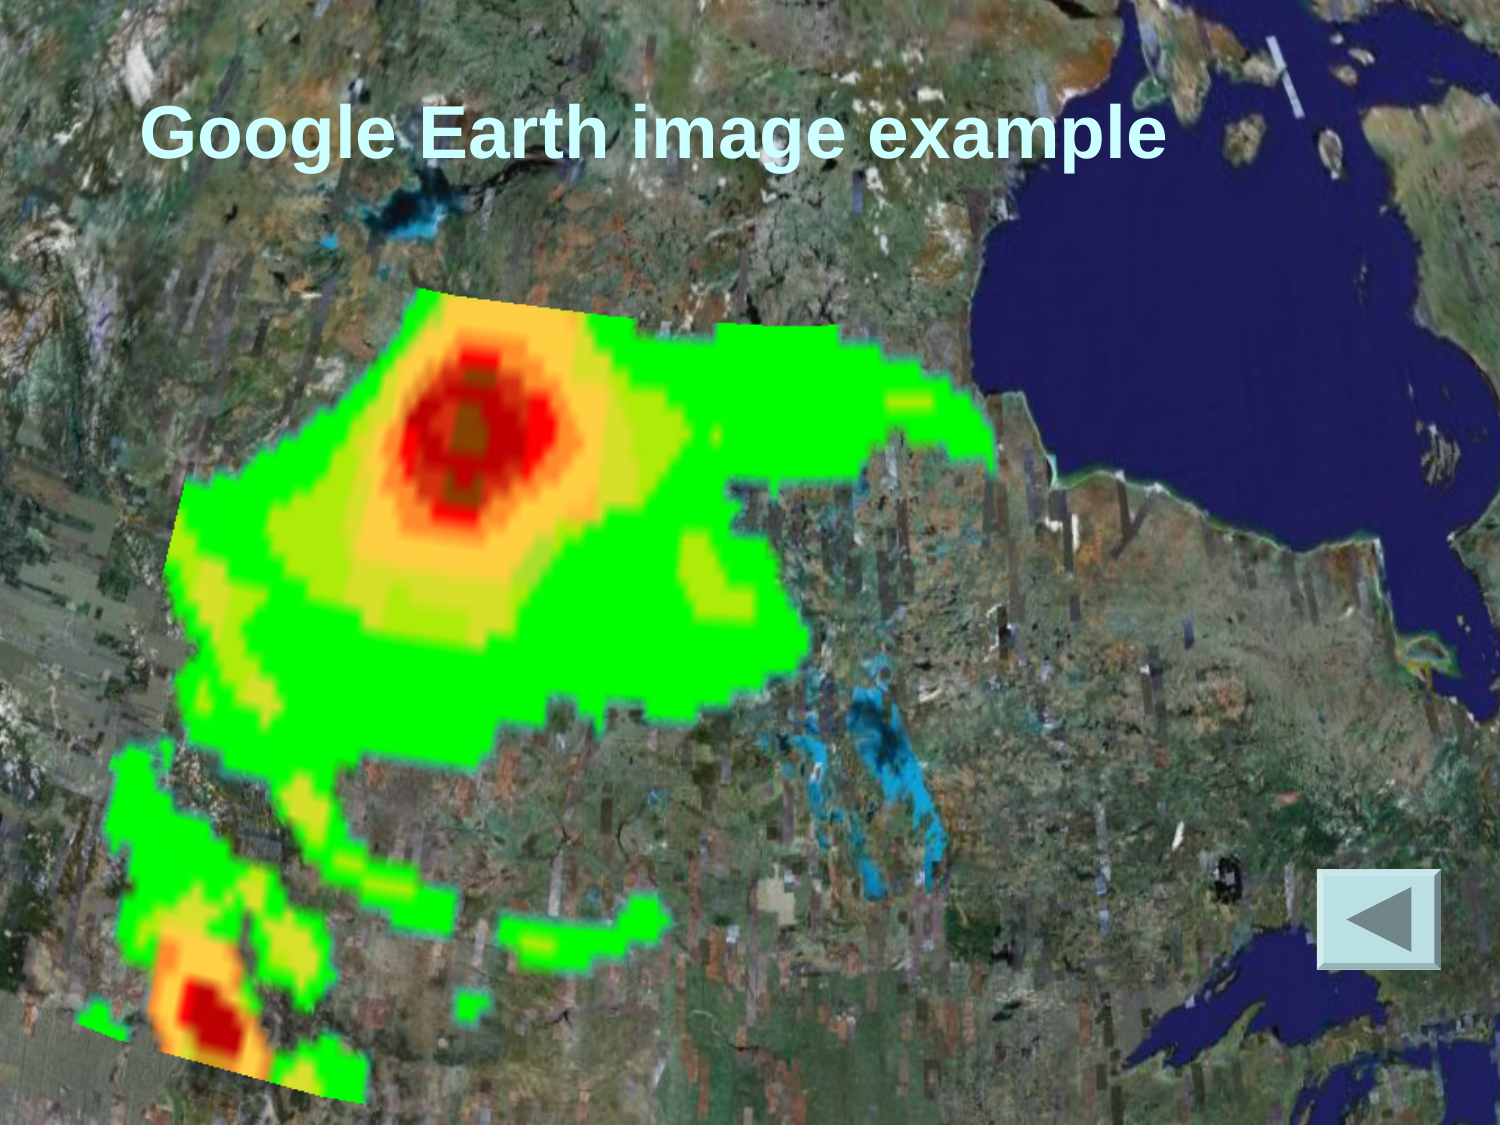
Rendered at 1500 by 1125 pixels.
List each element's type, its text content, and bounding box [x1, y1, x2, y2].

picture [0, 0, 1500, 1125]
title Google Earth image example [125, 45, 1463, 221]
text_box [1318, 869, 1441, 970]
